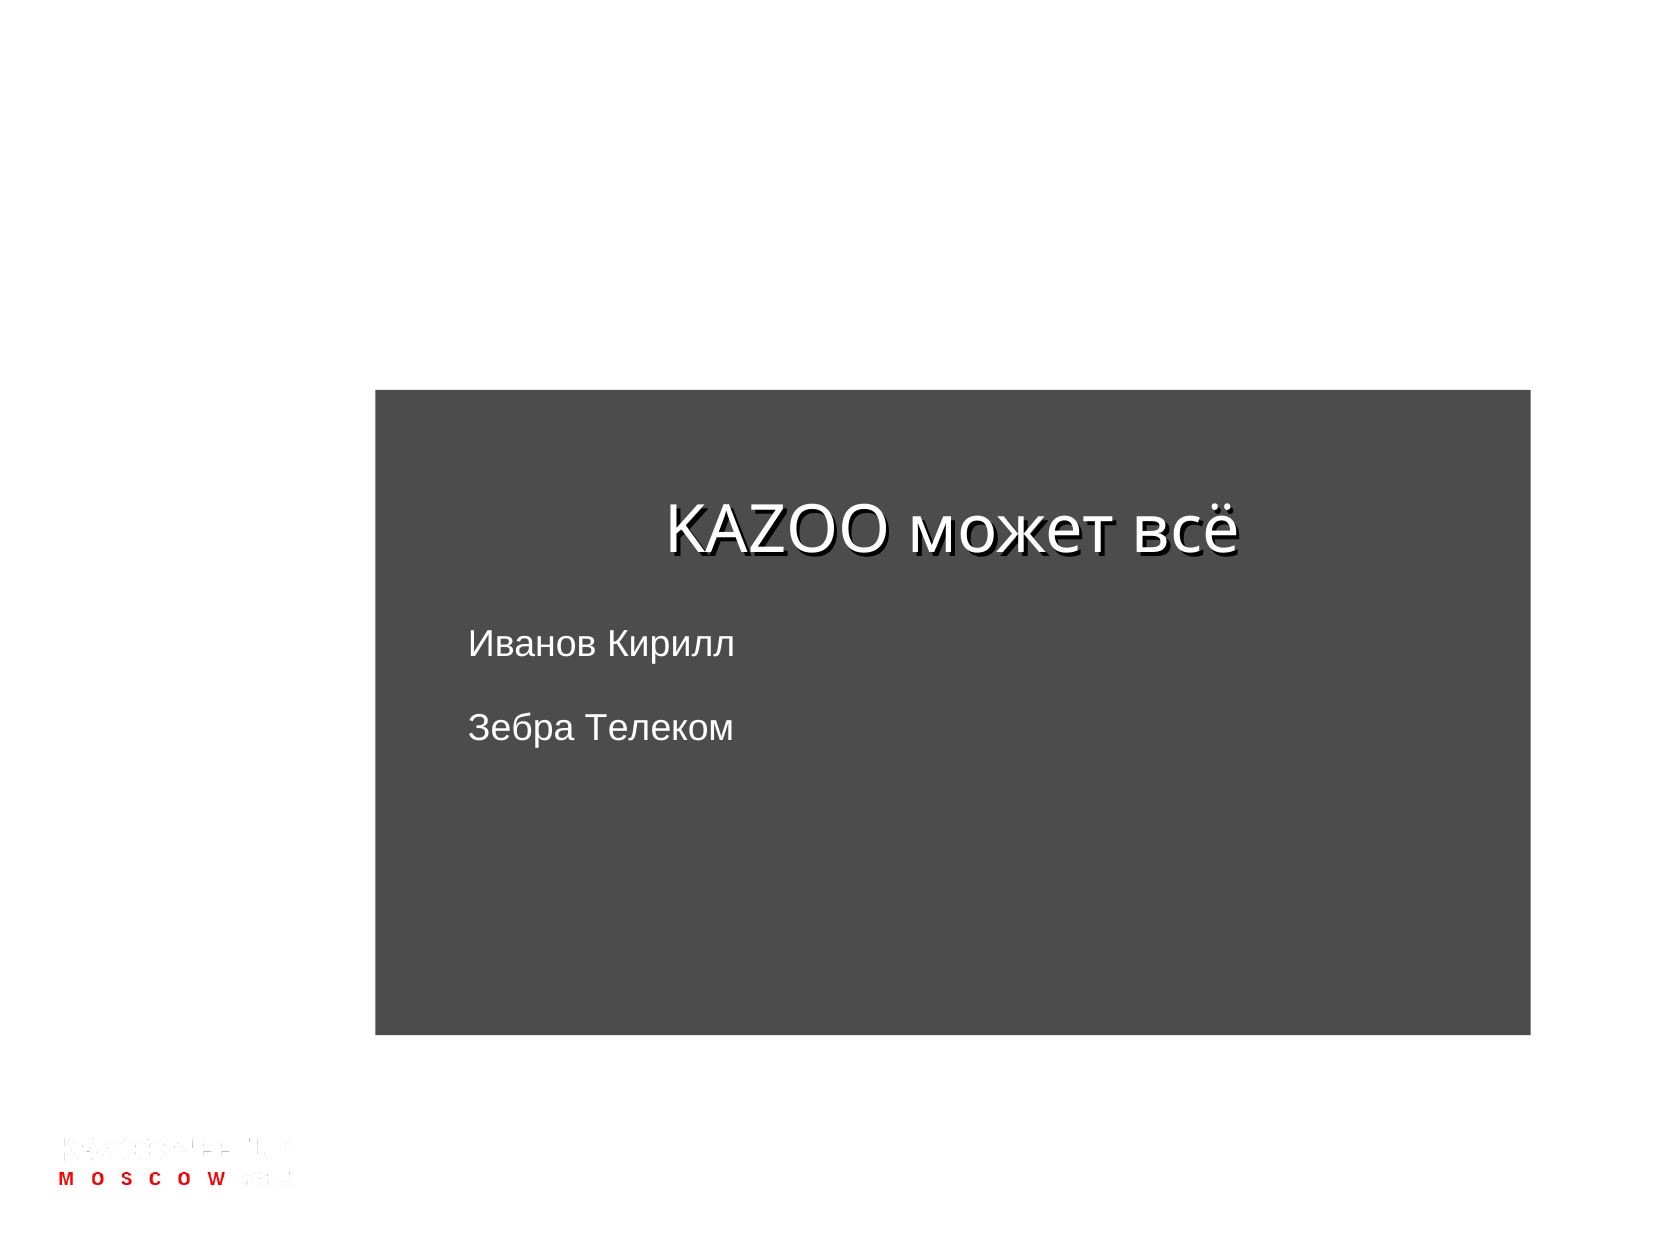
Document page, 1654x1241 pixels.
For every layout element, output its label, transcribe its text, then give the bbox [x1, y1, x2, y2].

text_box [375, 389, 1531, 1036]
picture [50, 1121, 300, 1200]
text_box Иванов Кирилл Зебра Телеком [453, 614, 734, 761]
subtitle KAZOO может всё [393, 485, 1512, 567]
